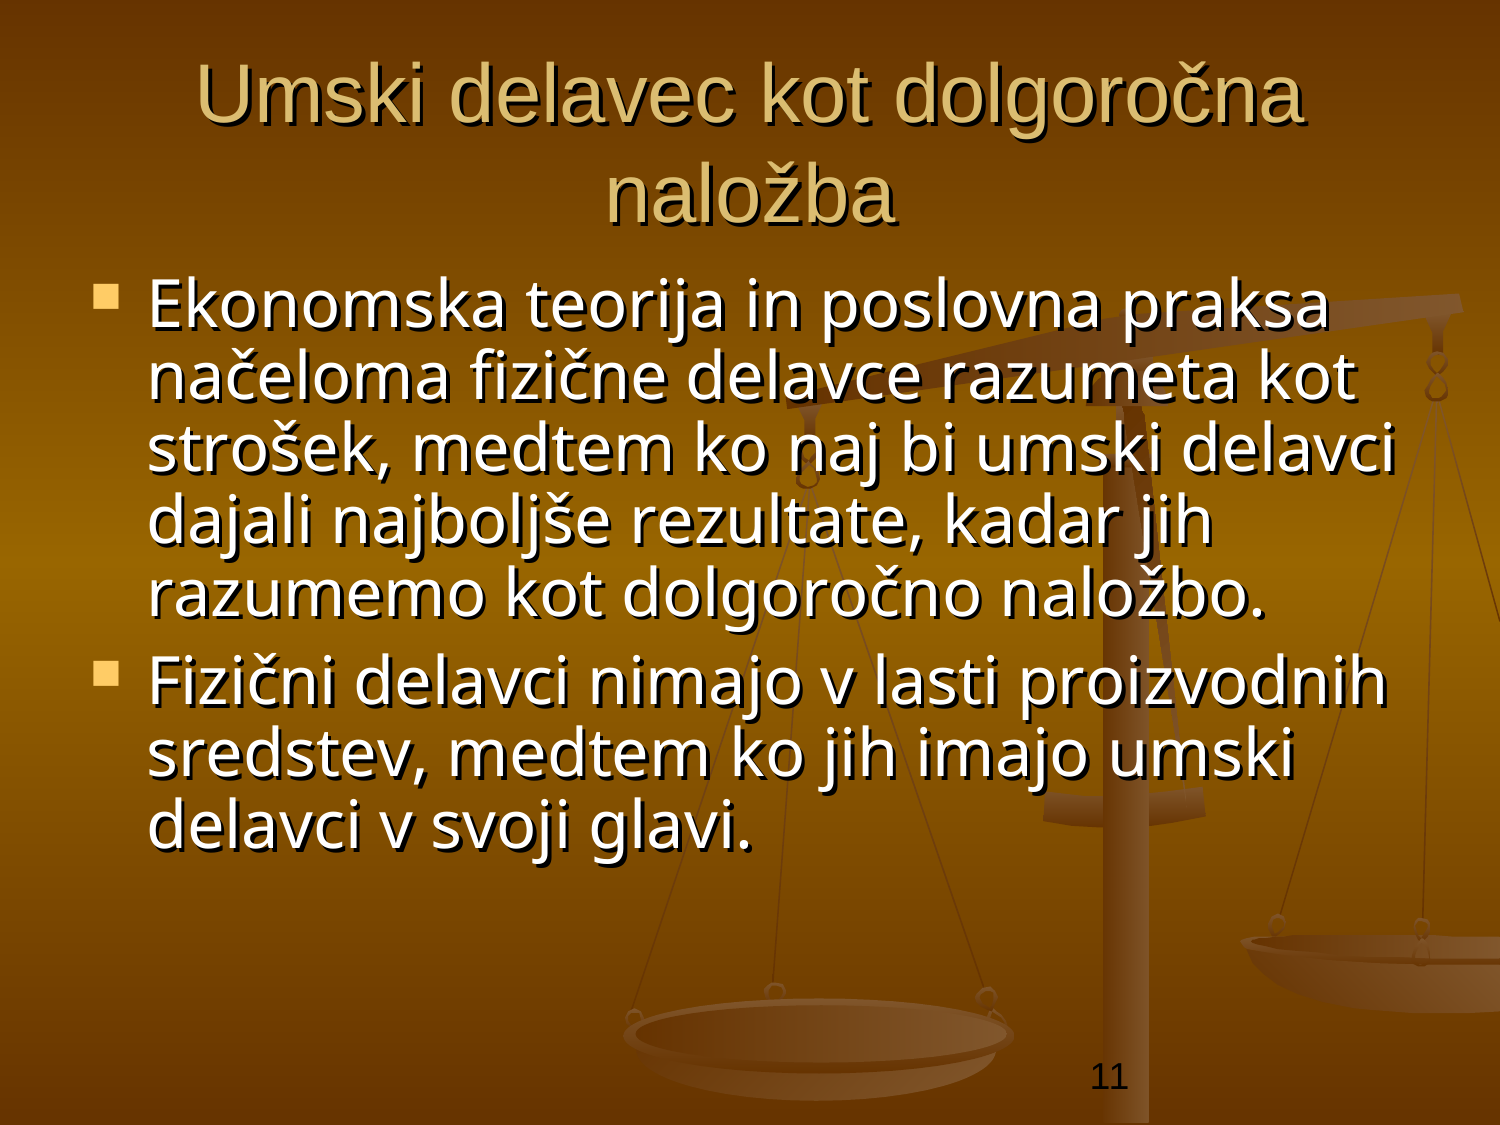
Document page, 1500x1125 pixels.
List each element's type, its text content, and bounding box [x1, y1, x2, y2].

title Umski delavec kot dolgoročna naložba [75, 31, 1426, 248]
list Ekonomska teorija in poslovna praksa načeloma fizične delavce razumeta kot strošek, medtem ko naj bi umski delavci dajali najboljše rezultate, kadar jih razumemo kot dolgoročno naložbo. Fizični delavci nimajo v lasti proizvodnih sredstev, medtem ko jih imajo umski delavci v svoji glavi. [75, 262, 1426, 1006]
